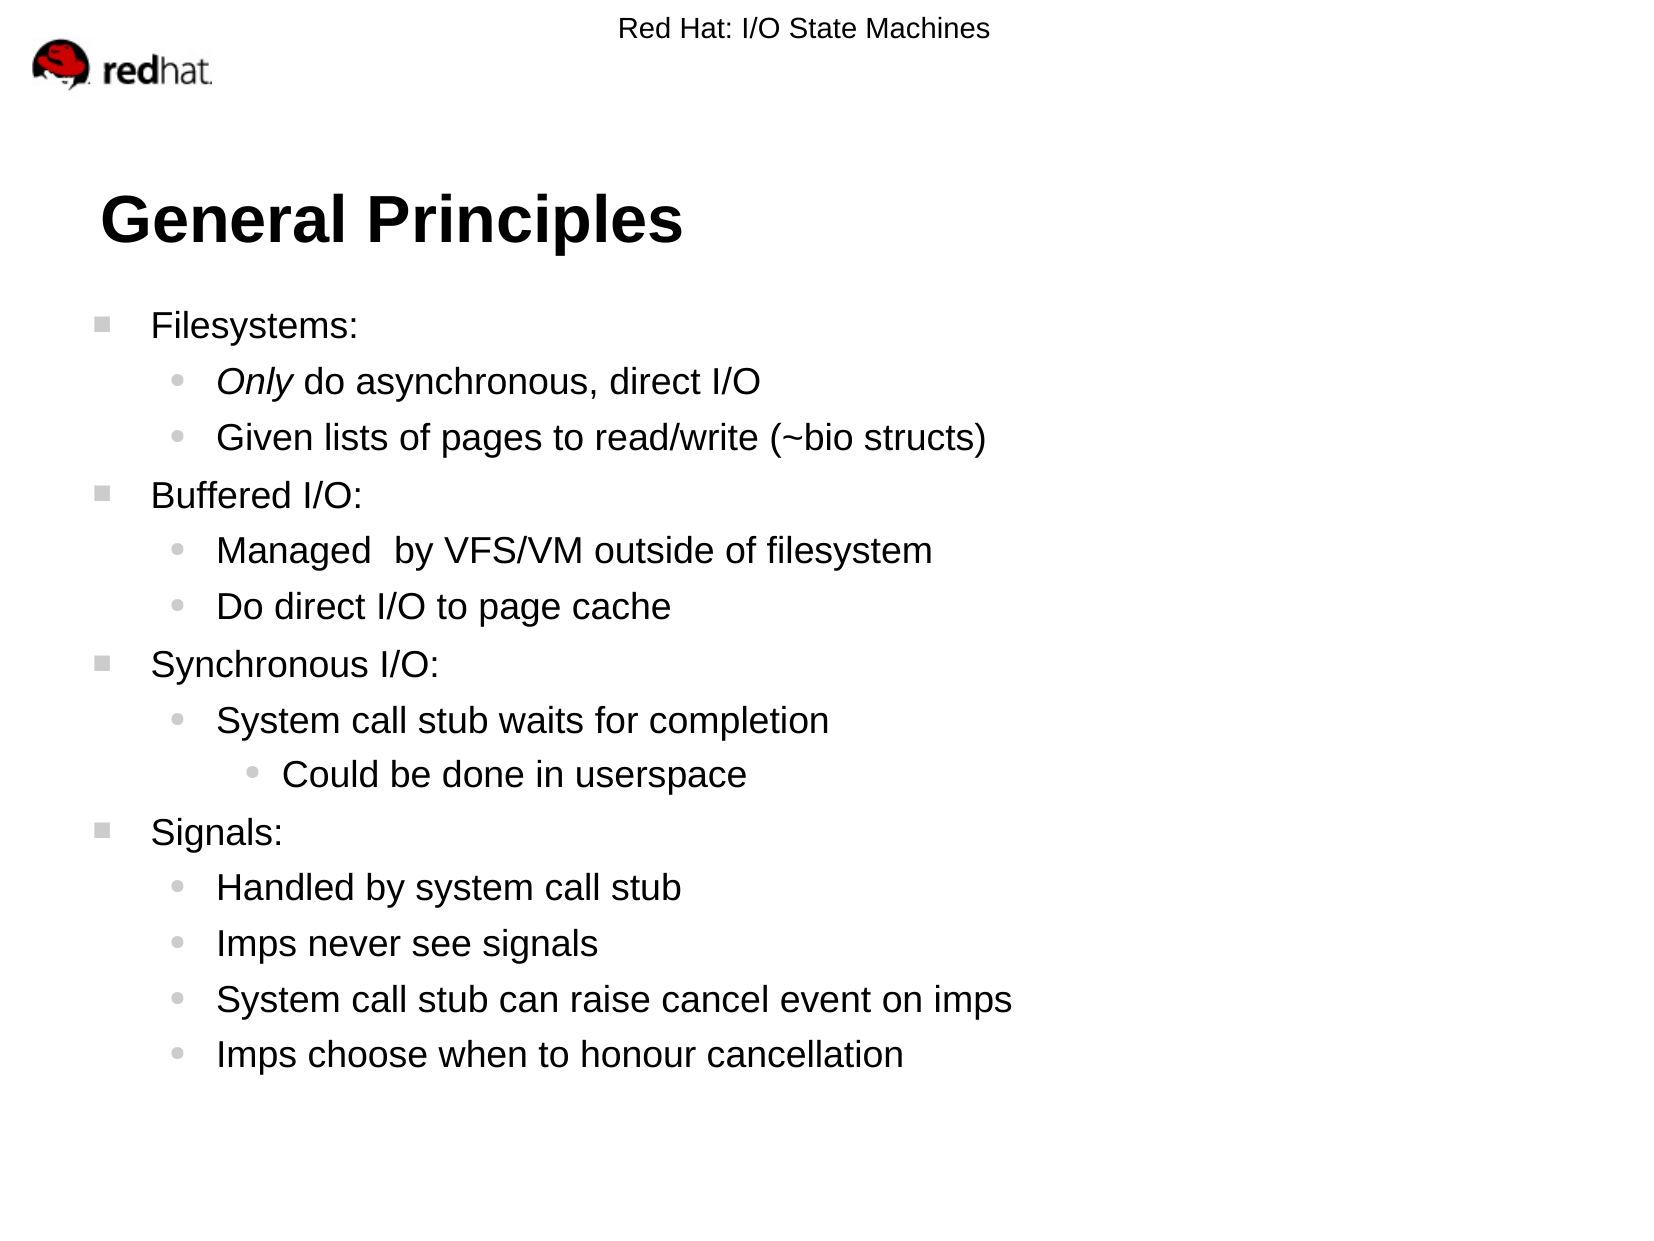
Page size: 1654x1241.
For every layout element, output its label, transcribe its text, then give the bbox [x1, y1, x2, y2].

title General Principles [100, 164, 1506, 275]
list Filesystems: Only do asynchronous, direct I/O Given lists of pages to read/write (~bio structs) Buffered I/O: Managed by VFS/VM outside of filesystem Do direct I/O to page cache Synchronous I/O: System call stub waits for completion Could be done in userspace Signals: Handled by system call stub Imps never see signals System call stub can raise cancel event on imps Imps choose when to honour cancellation [94, 304, 1500, 1174]
picture [31, 37, 212, 98]
